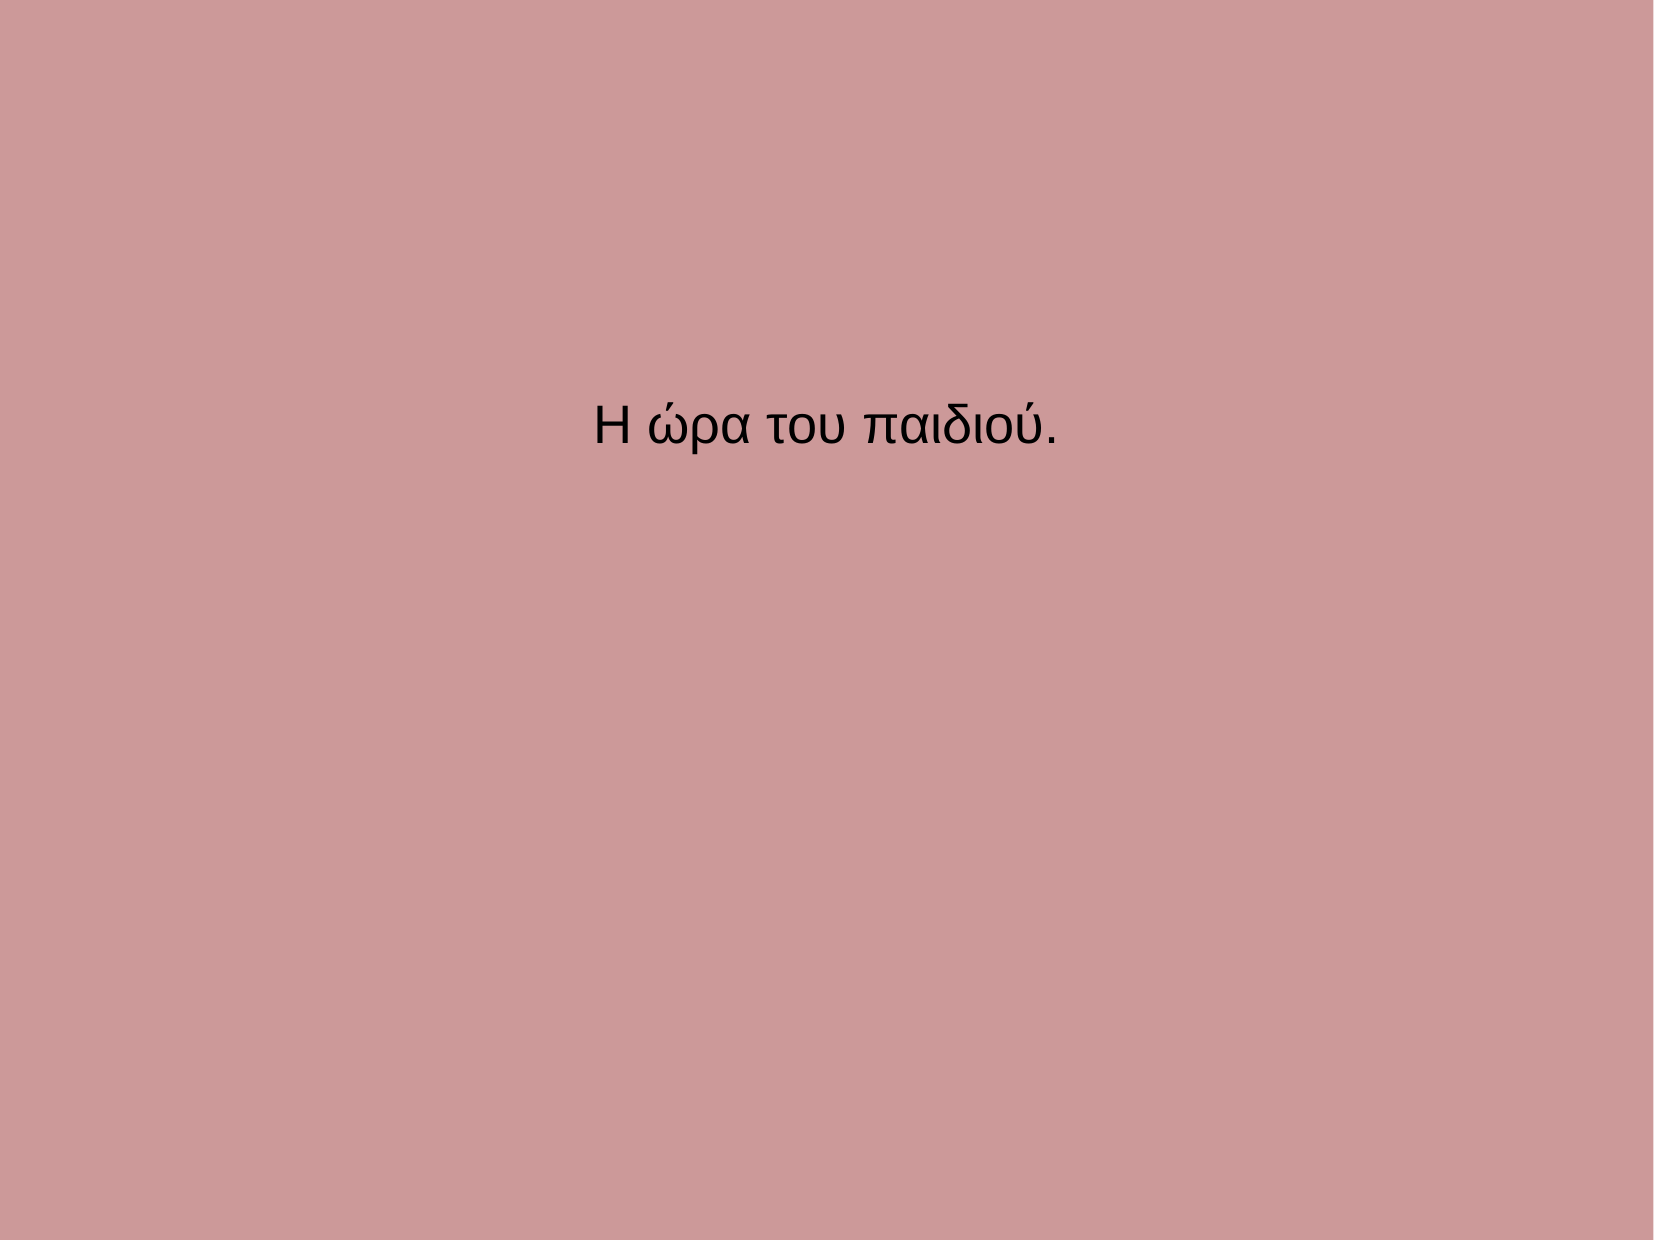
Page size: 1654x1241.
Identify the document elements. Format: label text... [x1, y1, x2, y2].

title Η ώρα του παιδιού. [82, 0, 1571, 456]
